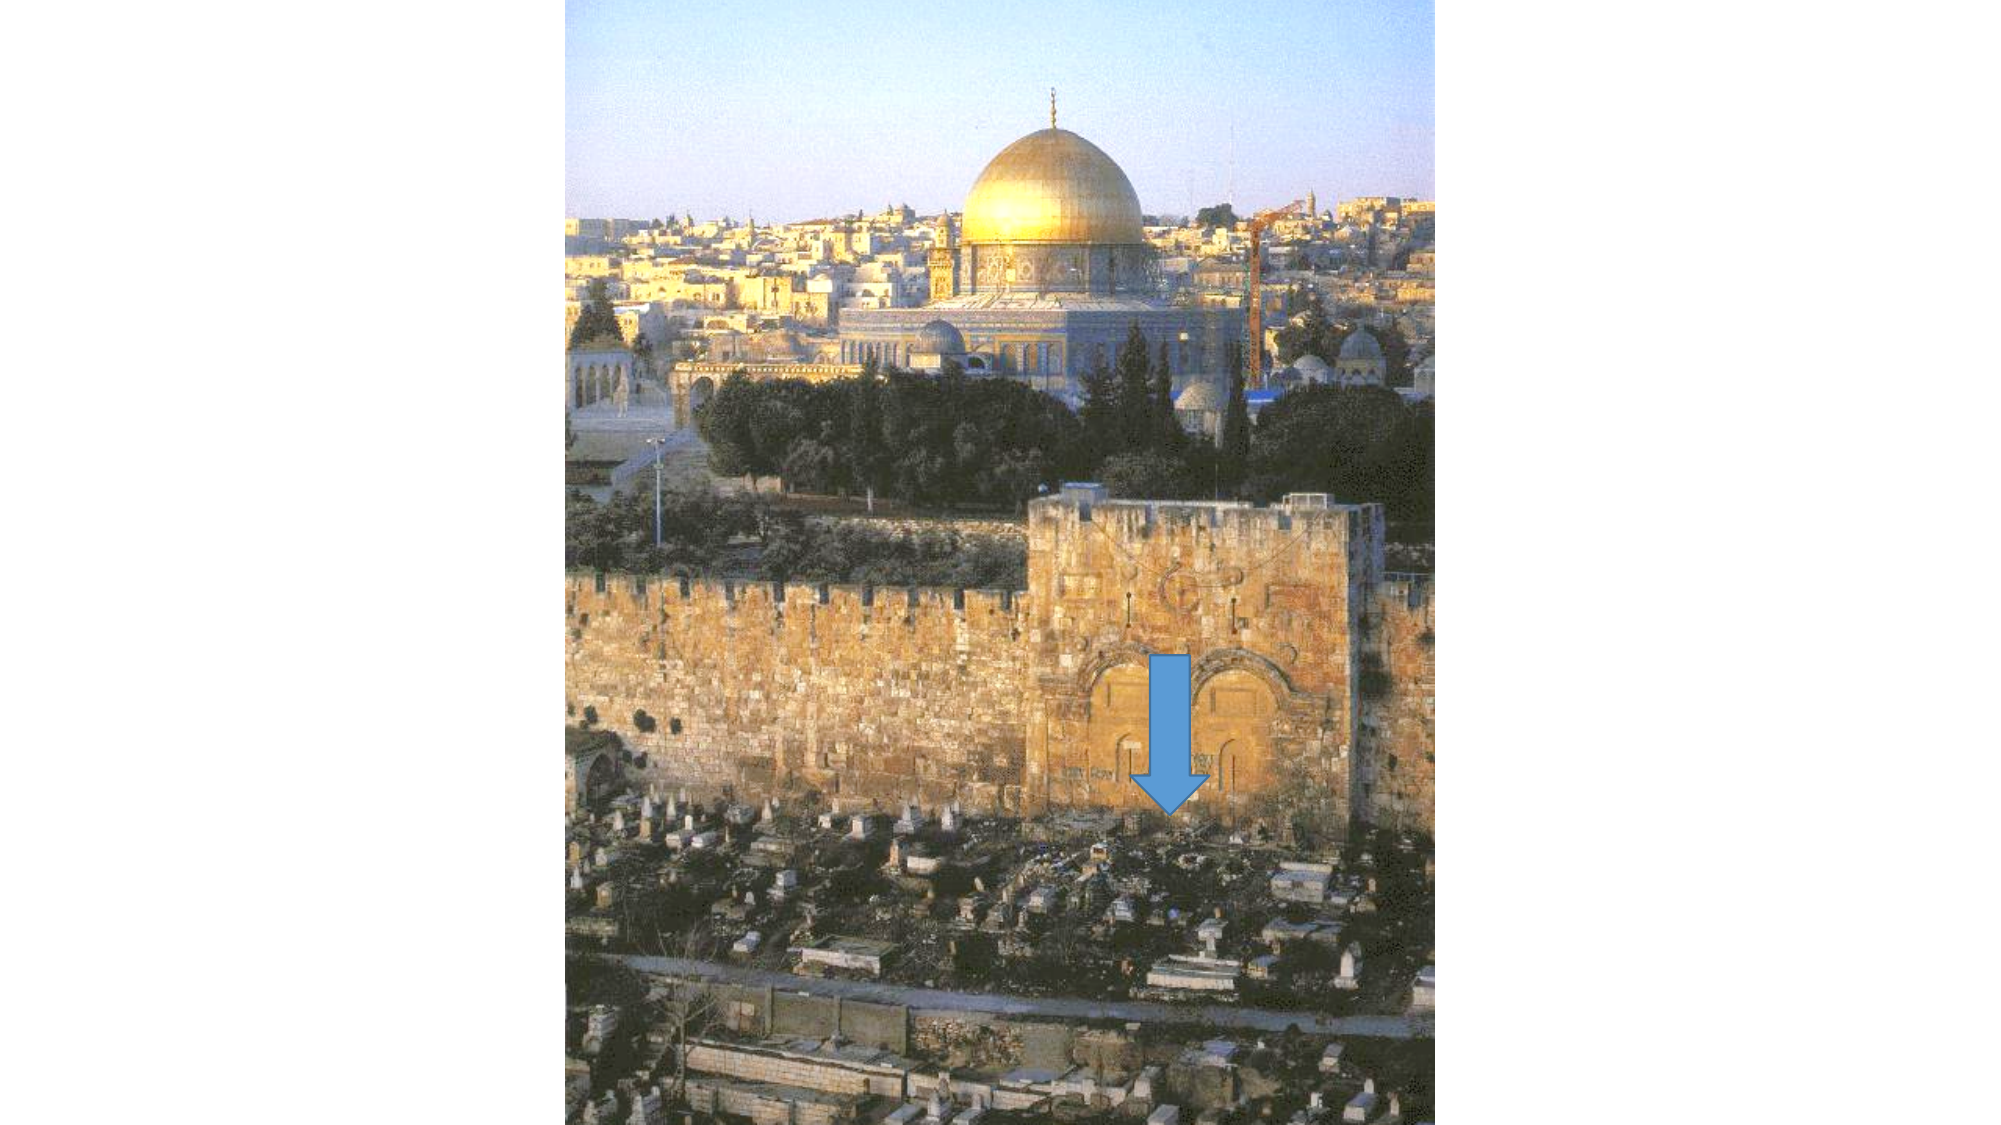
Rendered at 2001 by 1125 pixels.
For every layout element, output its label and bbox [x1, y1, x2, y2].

text_box [1130, 655, 1210, 816]
picture [565, 0, 1435, 1125]
